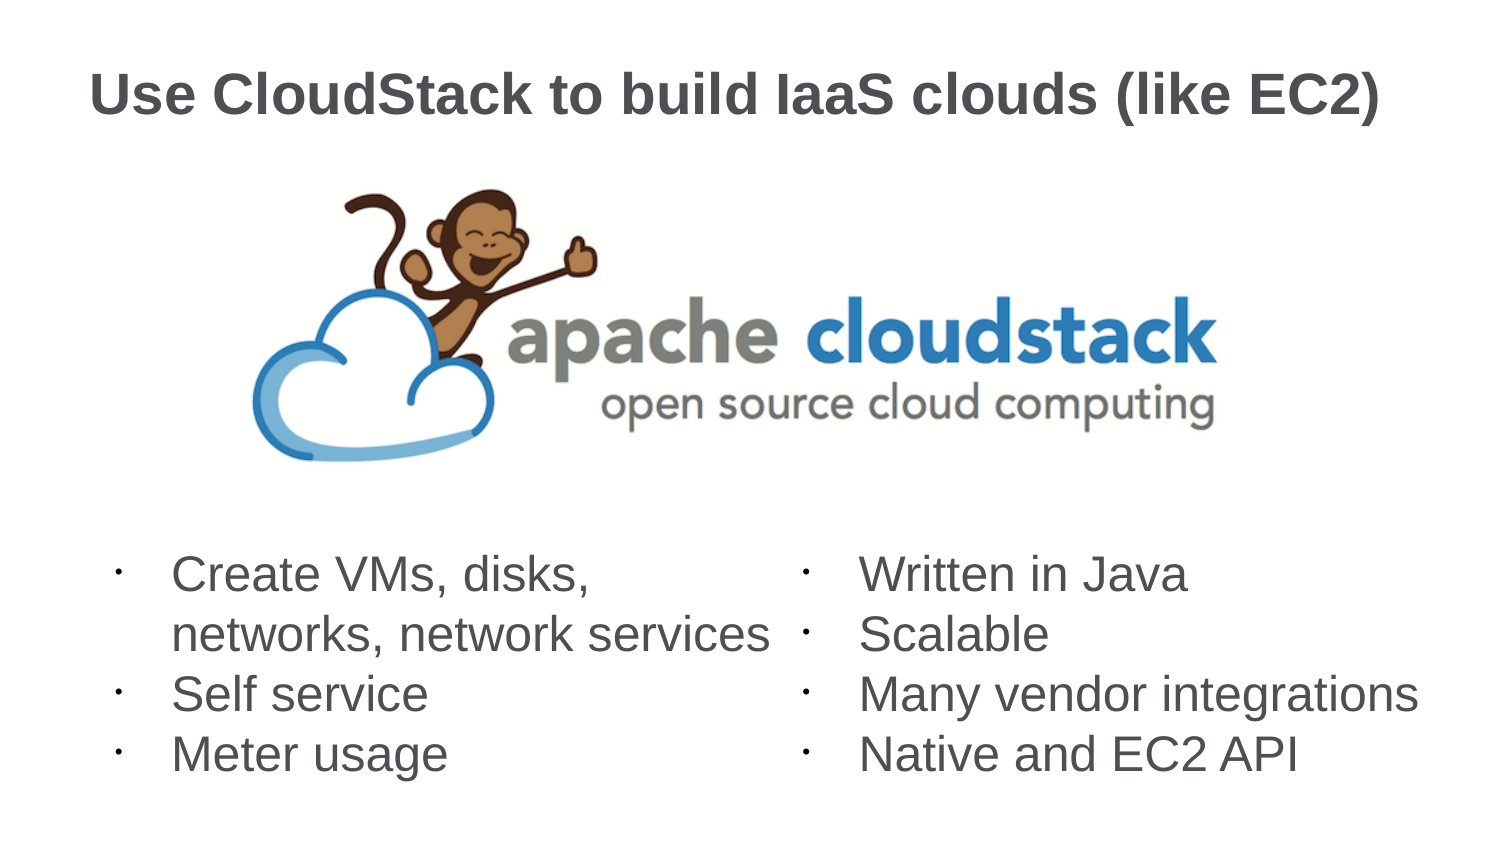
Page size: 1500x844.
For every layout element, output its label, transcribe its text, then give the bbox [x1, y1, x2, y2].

text_box Use CloudStack to build IaaS clouds (like EC2) [74, 49, 1446, 134]
text_box Written in Java Scalable Many vendor integrations Native and EC2 API [787, 534, 1463, 790]
text_box Create VMs, disks, networks, network services Self service Meter usage [99, 534, 787, 790]
text_box [242, 179, 1230, 480]
